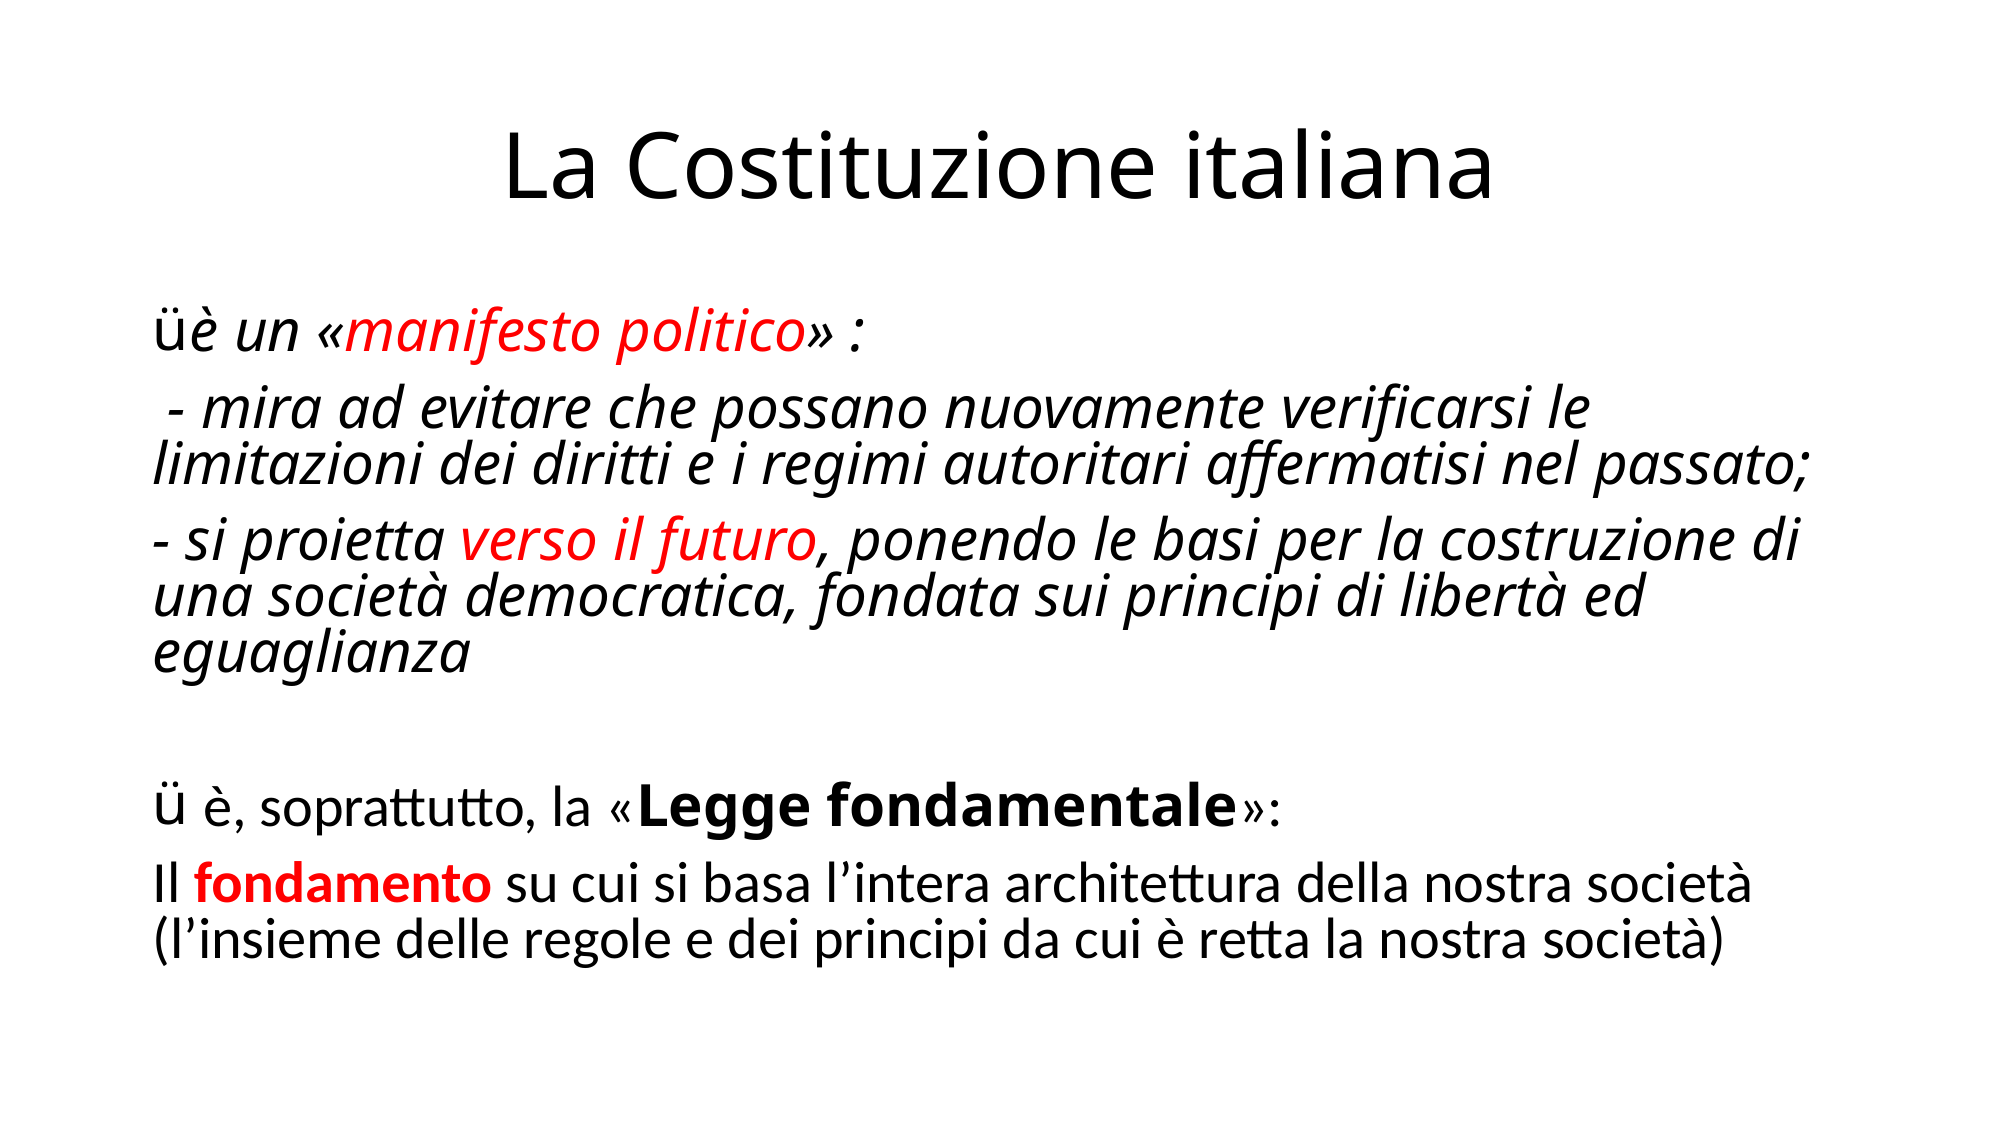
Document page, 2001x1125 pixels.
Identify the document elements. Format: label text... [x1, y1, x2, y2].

list è un «manifesto politico» : - mira ad evitare che possano nuovamente verificarsi le limitazioni dei diritti e i regimi autoritari affermatisi nel passato; - si proietta verso il futuro, ponendo le basi per la costruzione di una società democratica, fondata sui principi di libertà ed eguaglianza è, soprattutto, la «Legge fondamentale»: Il fondamento su cui si basa l’intera architettura della nostra società (l’insieme delle regole e dei principi da cui è retta la nostra società) [137, 299, 1863, 1014]
title La Costituzione italiana [137, 59, 1863, 278]
